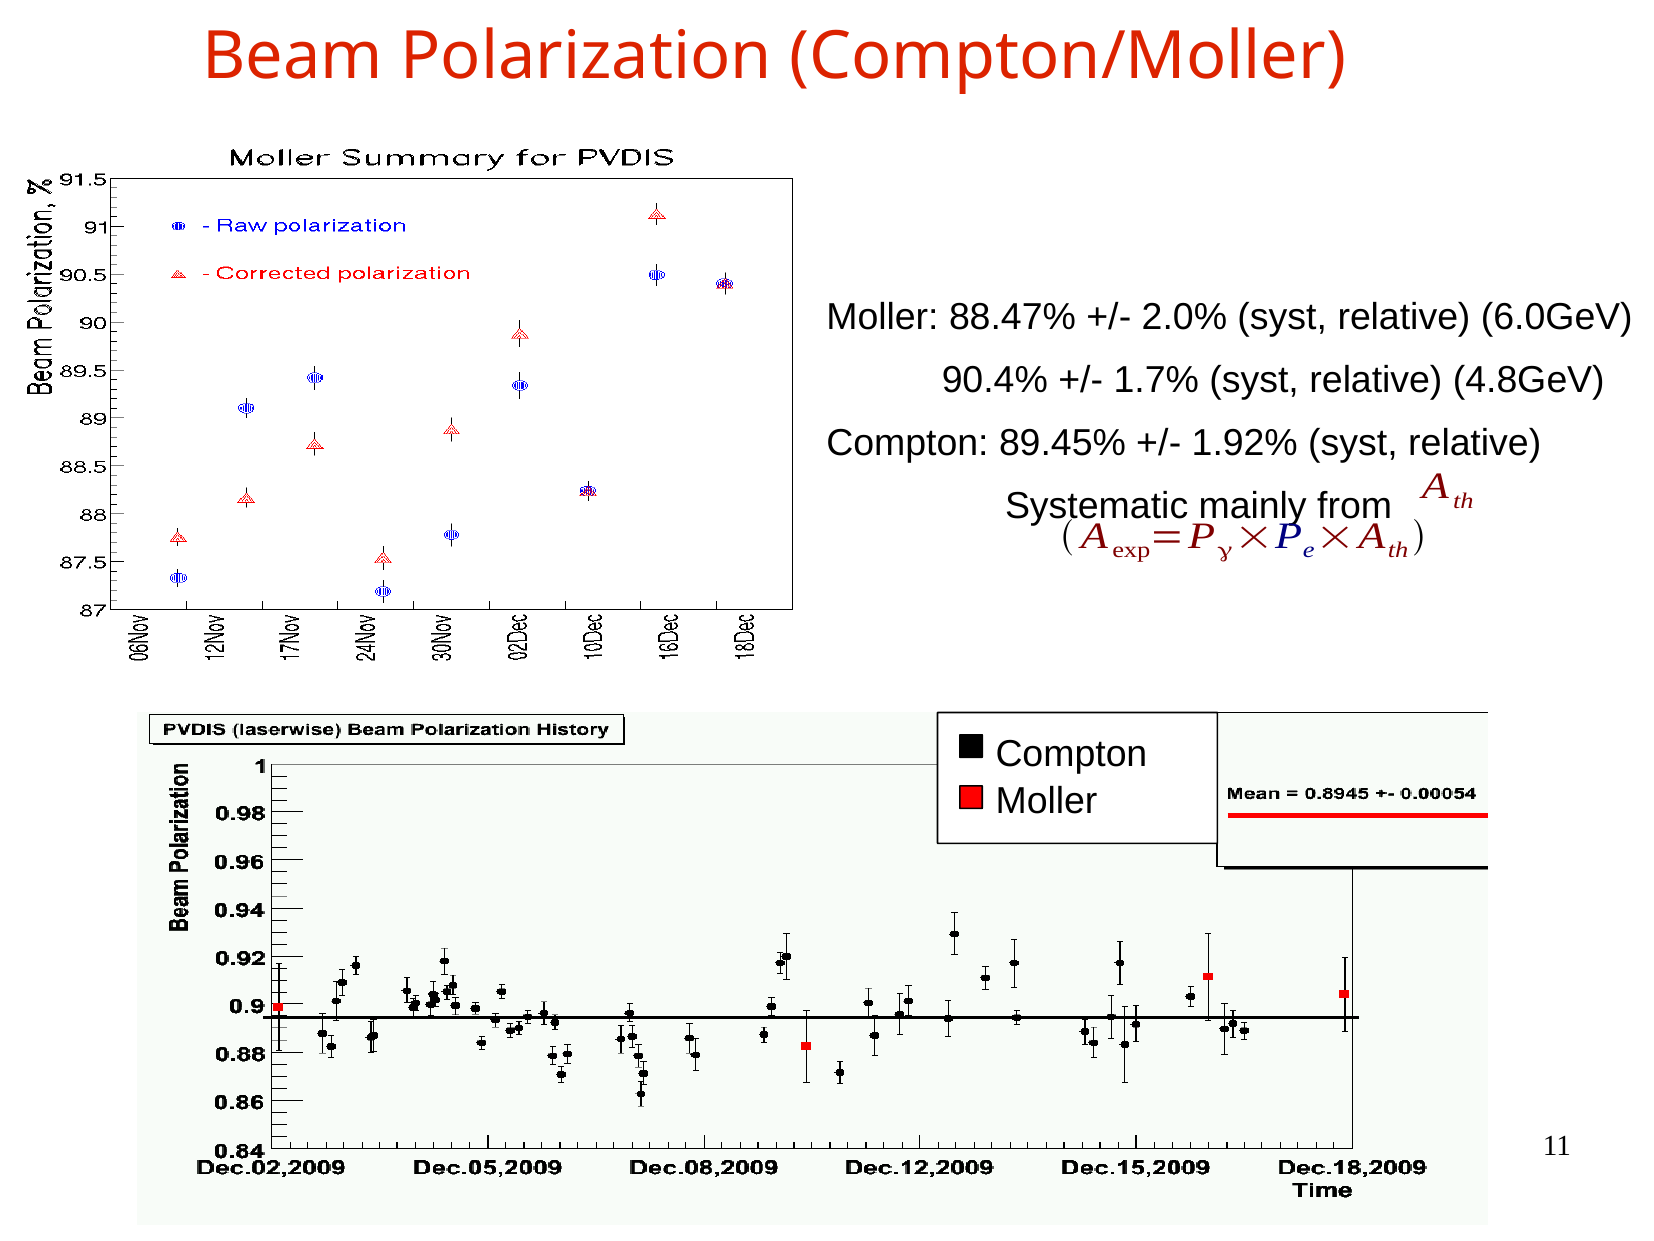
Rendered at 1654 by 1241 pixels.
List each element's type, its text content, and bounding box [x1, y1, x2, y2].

text_box Moller: 88.47% +/- 2.0% (syst, relative) (6.0GeV) 90.4% +/- 1.7% (syst, relative) (4.8GeV) Compton: 89.45% +/- 1.92% (syst, relative) Systematic mainly from [811, 267, 1654, 513]
picture [21, 124, 884, 664]
text_box Compton [1080, 748, 1090, 764]
text_box Beam Polarization (Compton/Moller) [187, 11, 1538, 101]
text_box Moller [980, 768, 1113, 825]
chart [1410, 465, 1480, 513]
chart [1053, 515, 1432, 563]
text_box [937, 712, 1218, 844]
picture [137, 712, 1488, 1225]
text_box Compton [980, 721, 1163, 779]
